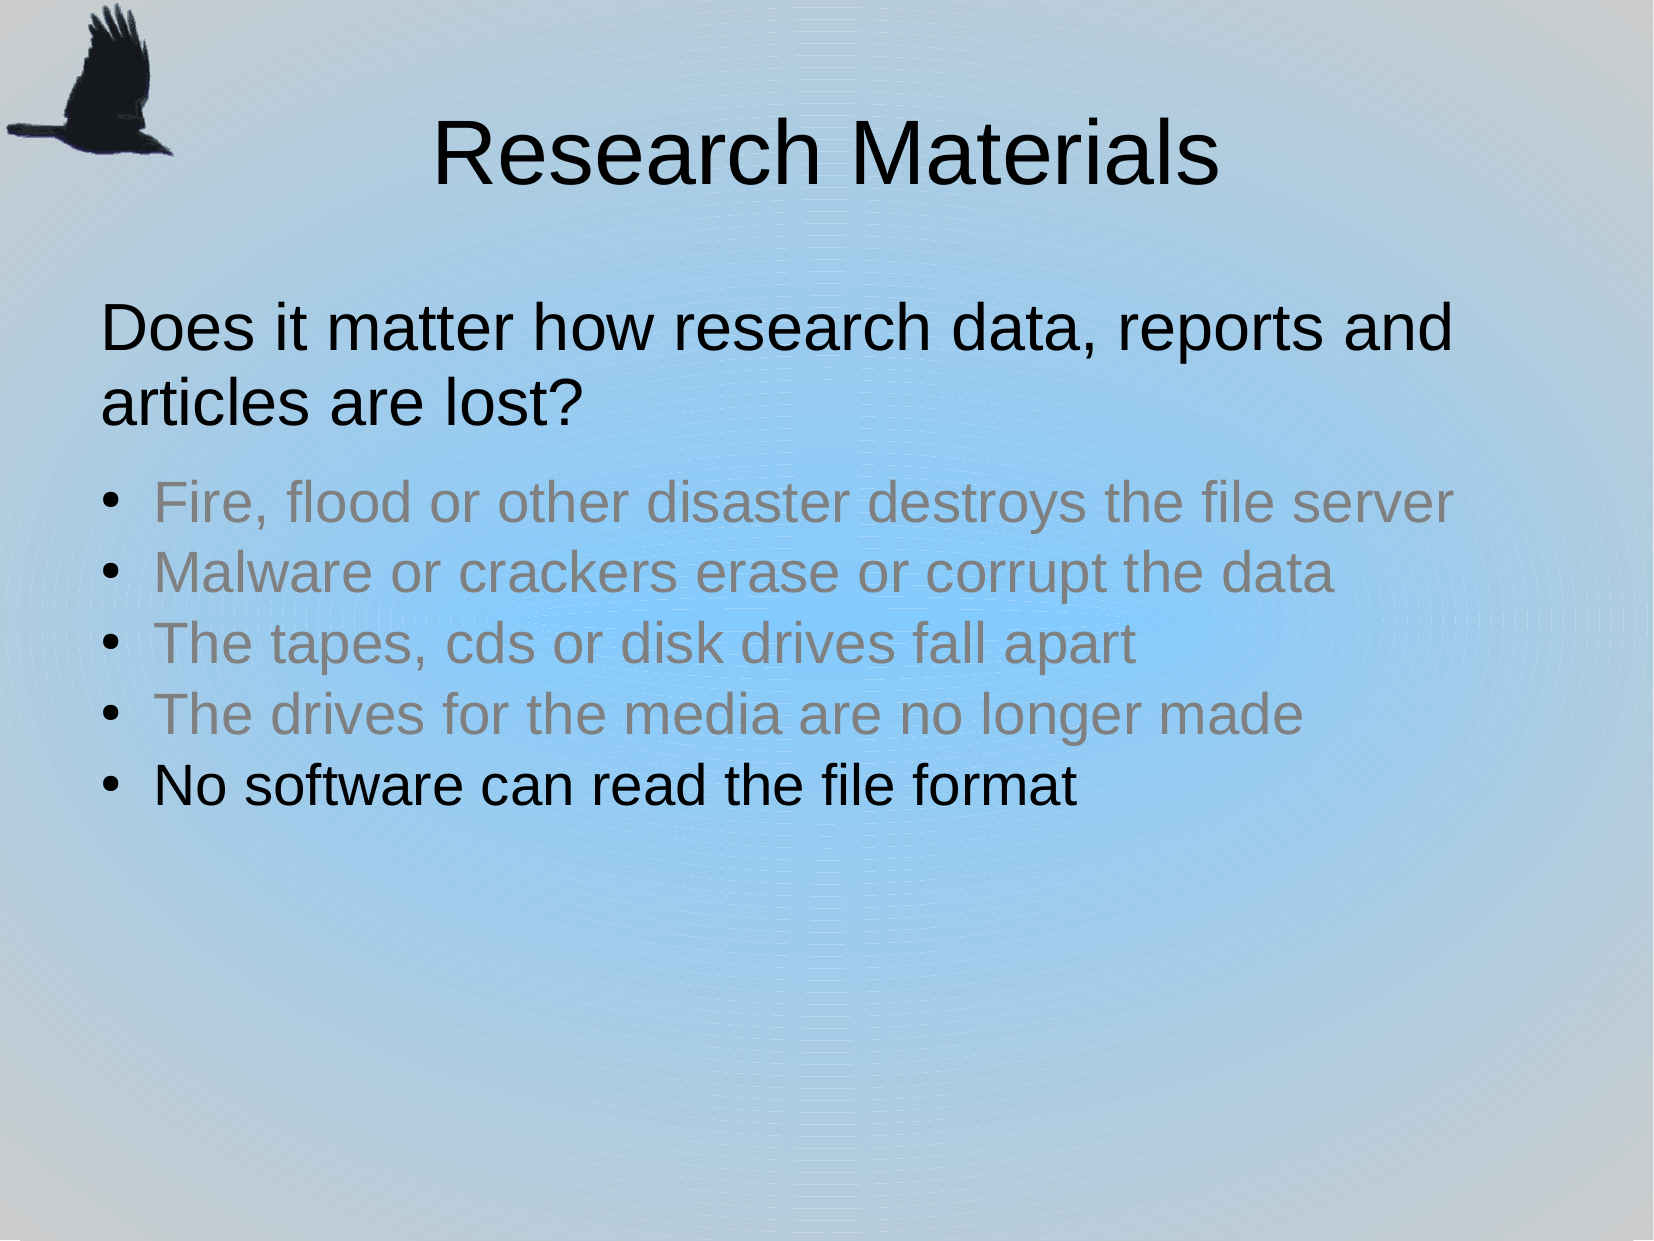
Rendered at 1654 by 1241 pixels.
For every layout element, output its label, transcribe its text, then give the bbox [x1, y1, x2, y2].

picture [0, 0, 178, 160]
list Does it matter how research data, reports and articles are lost? Fire, flood or other disaster destroys the file server Malware or crackers erase or corrupt the data The tapes, cds or disk drives fall apart The drives for the media are no longer made No software can read the file format [82, 290, 1571, 1094]
title Research Materials [82, 56, 1571, 250]
